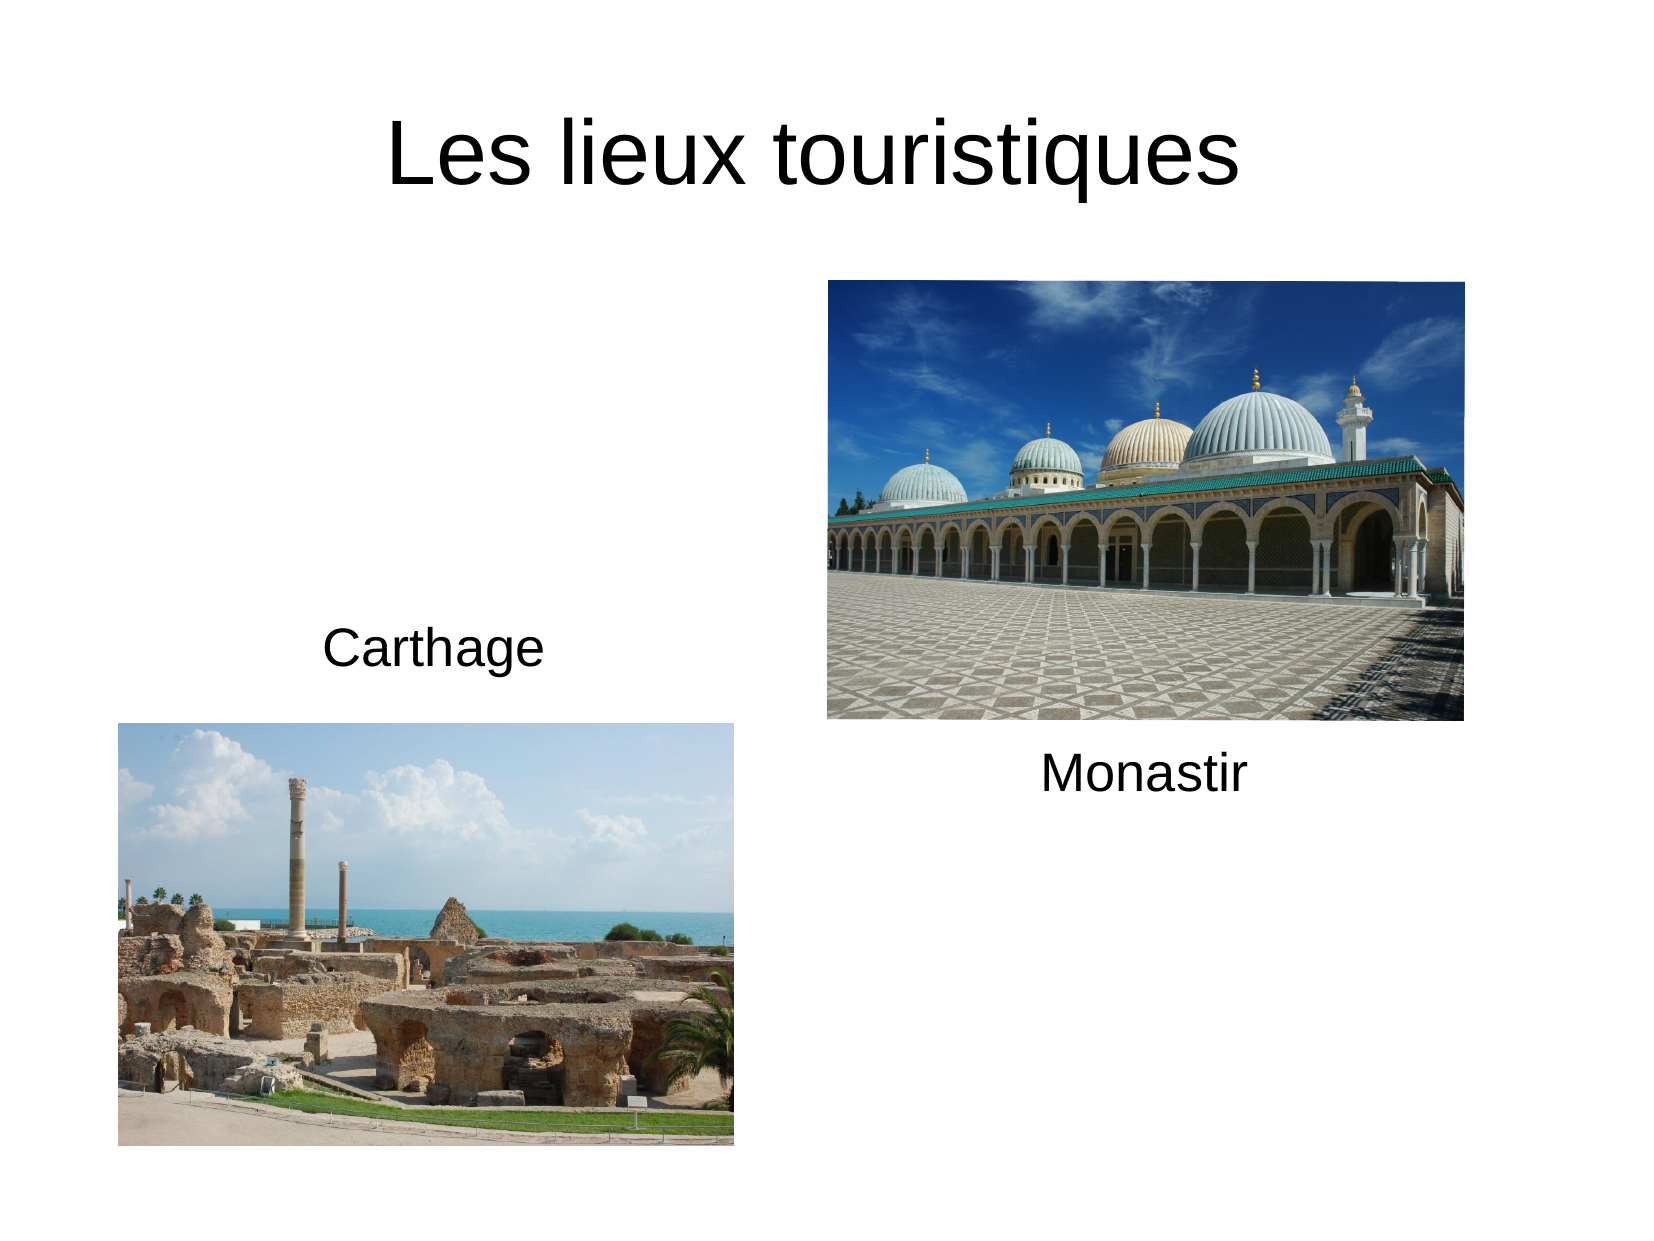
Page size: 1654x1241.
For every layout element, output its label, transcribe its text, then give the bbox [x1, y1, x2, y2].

title Les lieux touristiques [82, 49, 1571, 257]
picture [826, 279, 1465, 721]
text_box Carthage [307, 609, 561, 686]
picture [118, 723, 734, 1146]
